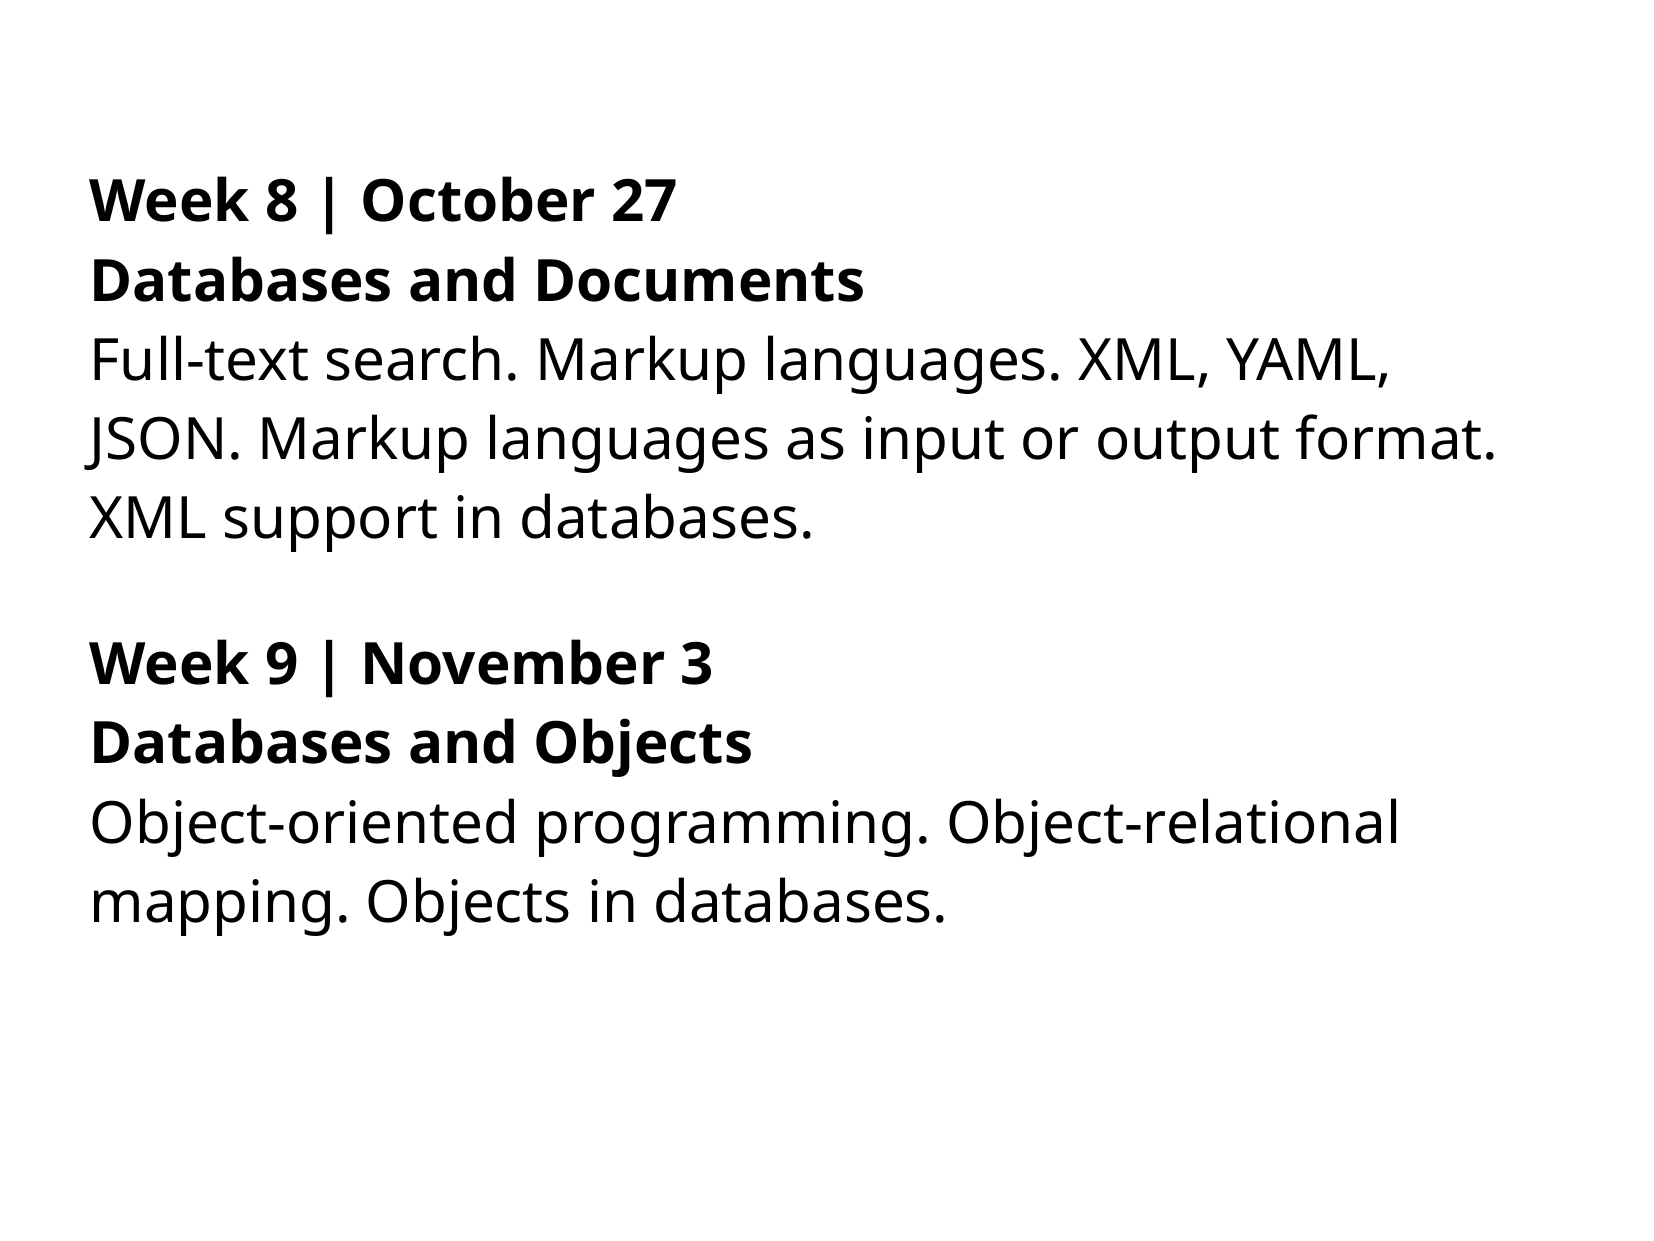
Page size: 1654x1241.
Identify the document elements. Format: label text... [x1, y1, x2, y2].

text_box Week 9 | November 3 Databases and Objects Object-oriented programming. Object-relational mapping. Objects in databases. [75, 614, 1576, 1126]
text_box Week 8 | October 27 Databases and Documents Full-text search. Markup languages. XML, YAML, JSON. Markup languages as input or output format. XML support in databases. [75, 152, 1576, 614]
